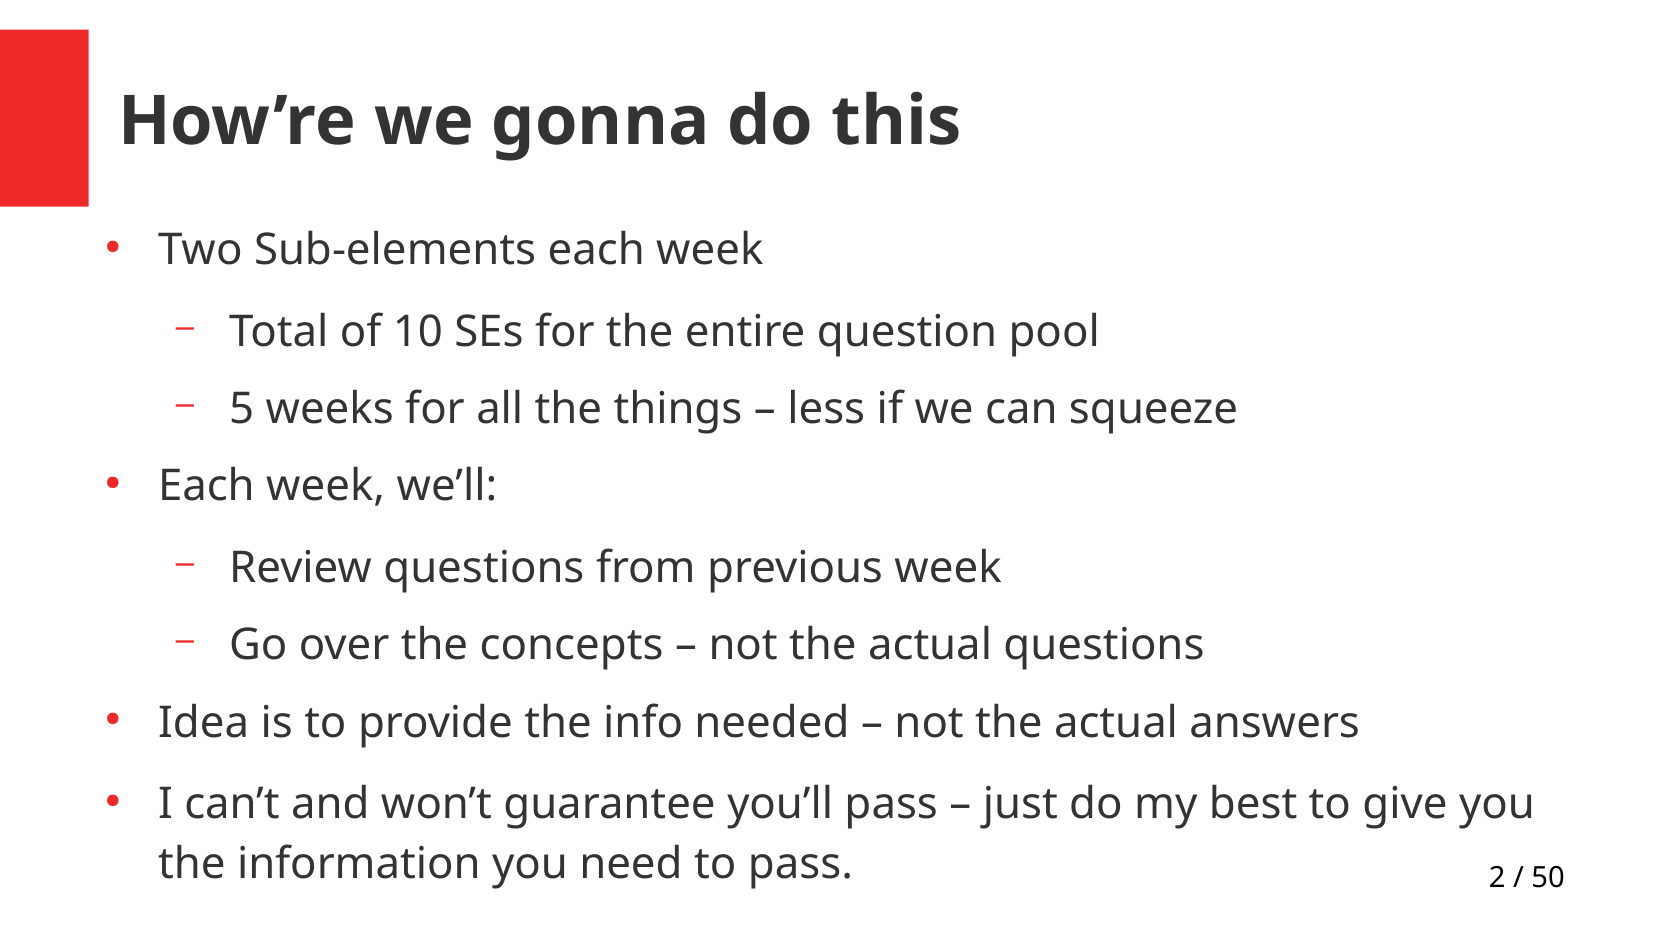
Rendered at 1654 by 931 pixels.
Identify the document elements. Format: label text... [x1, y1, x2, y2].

title How’re we gonna do this [118, 29, 1595, 207]
list Two Sub-elements each week Total of 10 SEs for the entire question pool 5 weeks for all the things – less if we can squeeze Each week, we’ll: Review questions from previous week Go over the concepts – not the actual questions Idea is to provide the info needed – not the actual answers I can’t and won’t guarantee you’ll pass – just do my best to give you the information you need to pass. [87, 136, 1564, 887]
